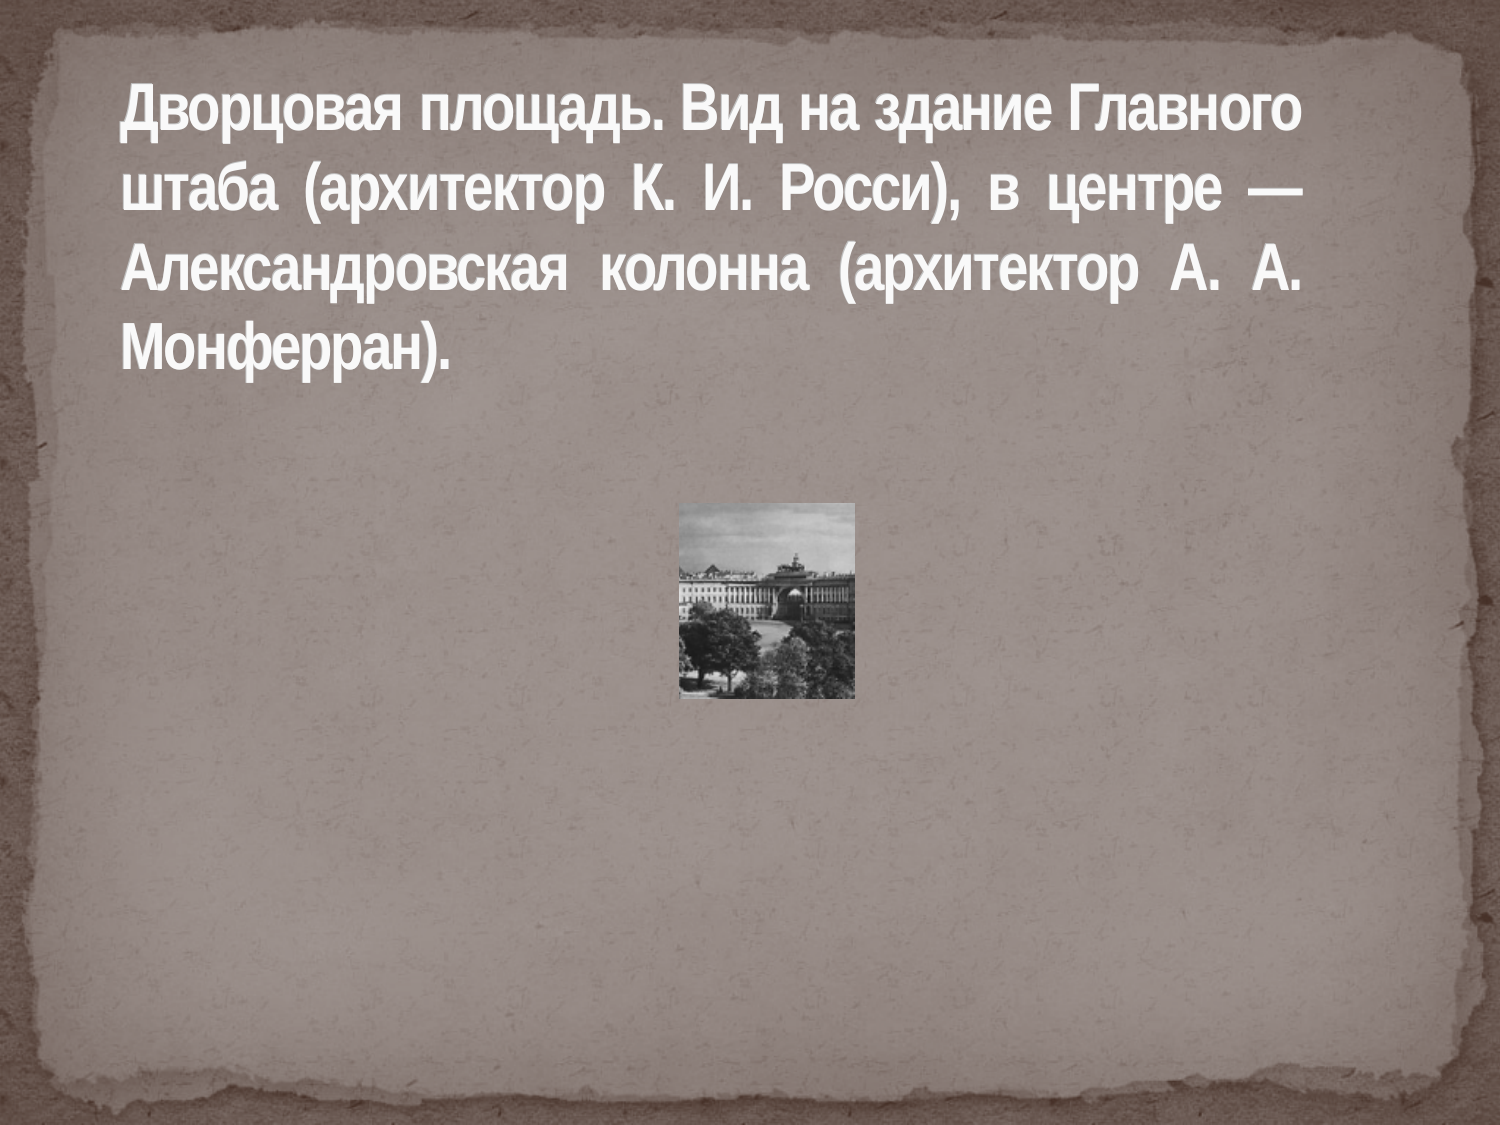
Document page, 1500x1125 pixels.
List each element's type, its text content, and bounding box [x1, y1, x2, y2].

title Дворцовая площадь. Вид на здание Главного штаба (архитектор К. И. Росси), в центре — Александровская колонна (архитектор А. А. Монферран). [105, 46, 1433, 551]
picture [679, 503, 855, 699]
